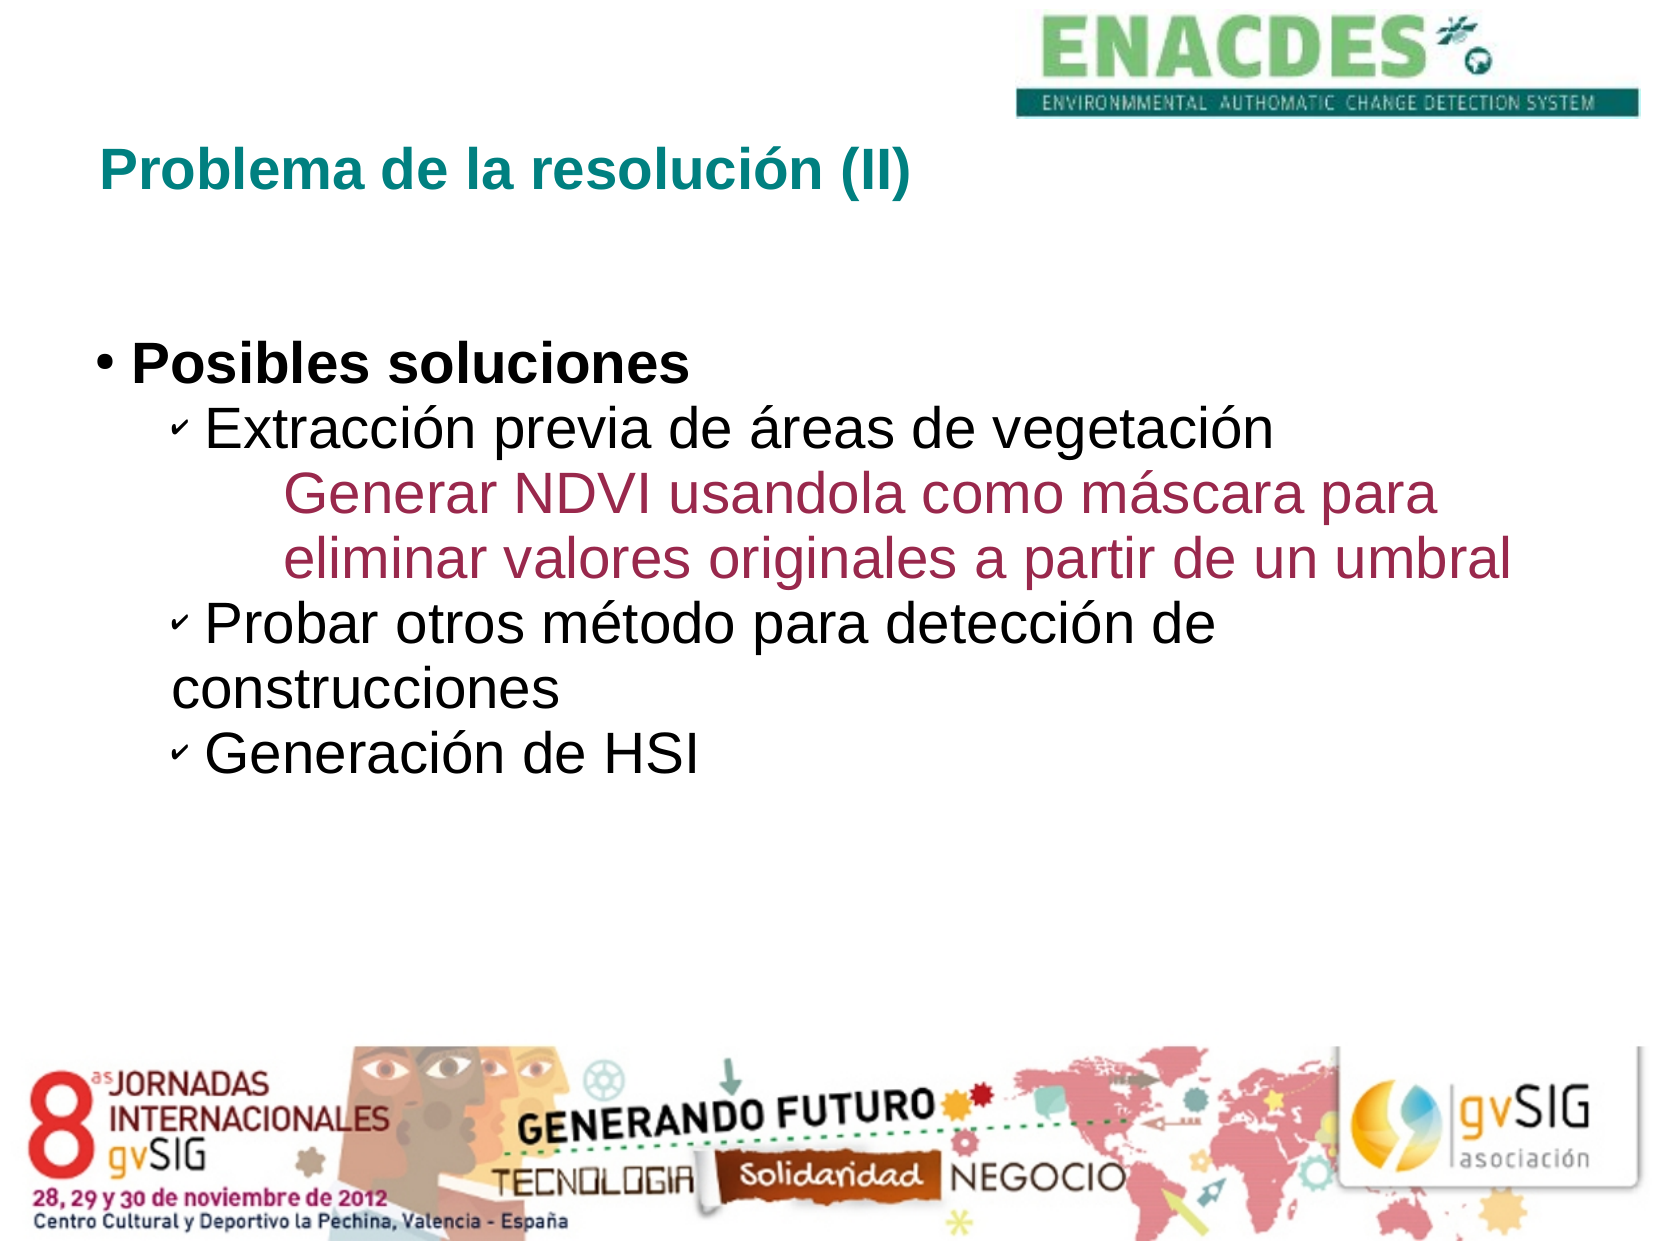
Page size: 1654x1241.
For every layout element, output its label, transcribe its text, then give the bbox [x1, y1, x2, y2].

text_box Problema de la resolución (II) [84, 129, 781, 220]
picture [0, 0, 1654, 1241]
subtitle Posibles soluciones Extracción previa de áreas de vegetación Generar NDVI usandola como máscara para eliminar valores originales a partir de un umbral Probar otros método para detección de construcciones Generación de HSI [94, 255, 1550, 1056]
